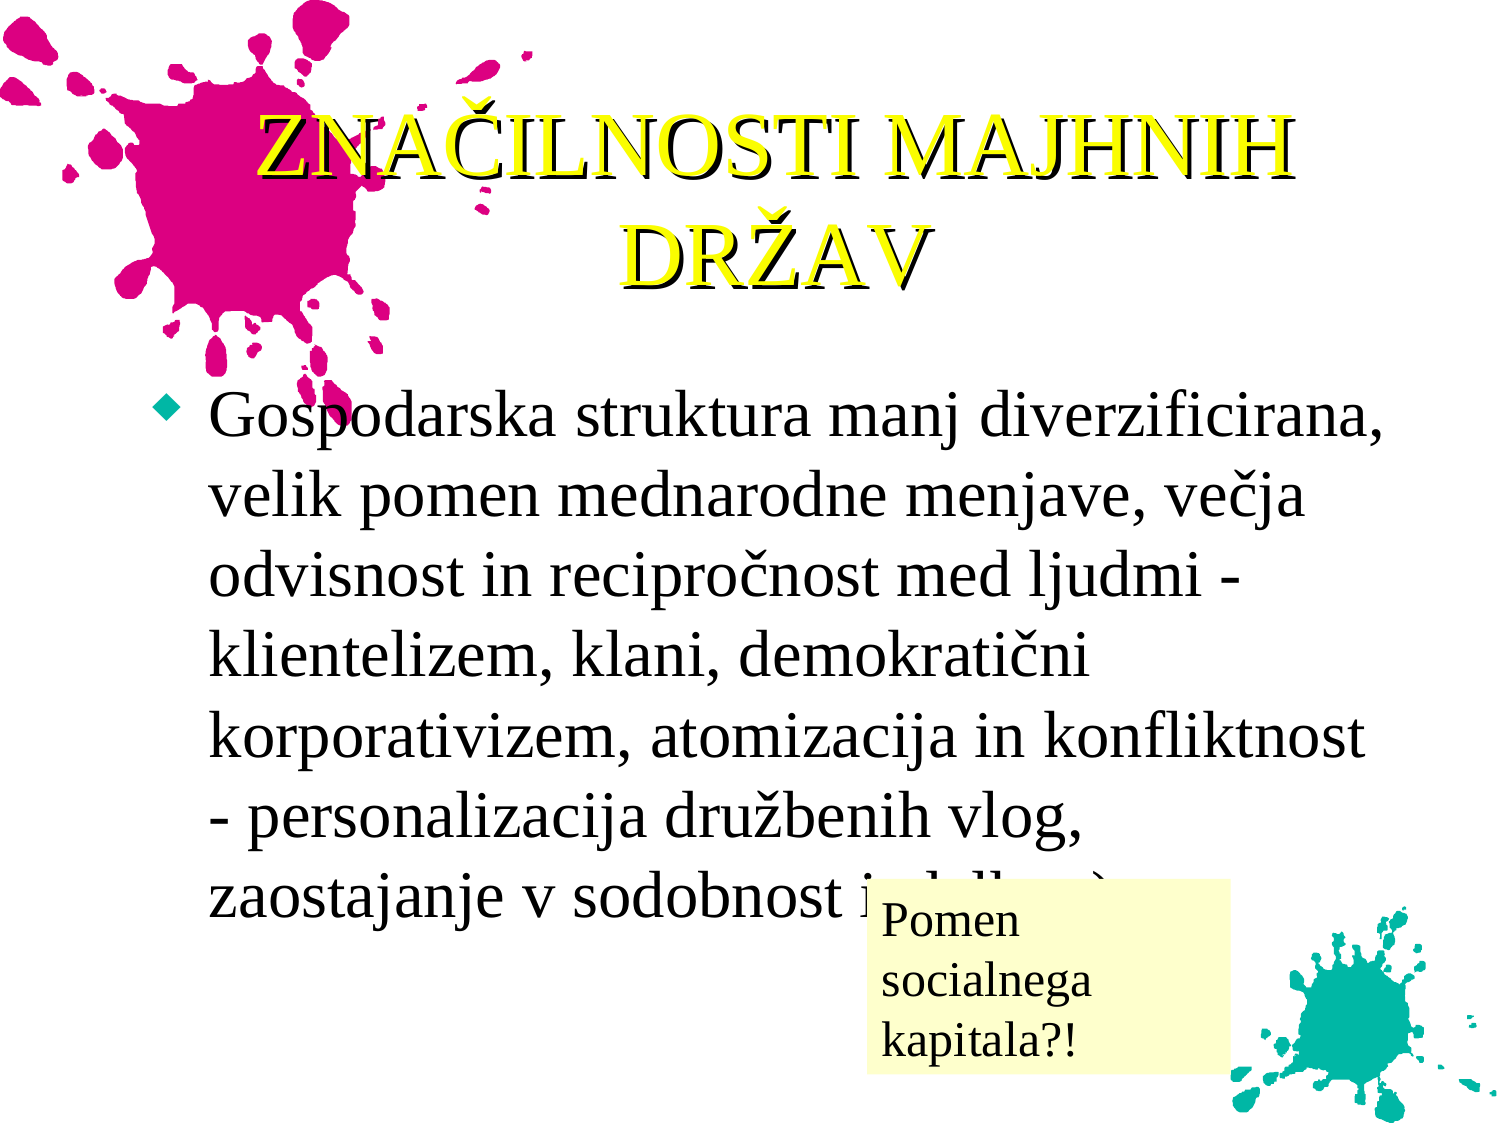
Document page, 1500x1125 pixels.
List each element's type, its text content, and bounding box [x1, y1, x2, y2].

text_box Pomen socialnega kapitala?! [867, 878, 1231, 1075]
title ZNAČILNOSTI MAJHNIH DRŽAV [137, 76, 1413, 312]
list Gospodarska struktura manj diverzificirana, velik pomen mednarodne menjave, večja odvisnost in recipročnost med ljudmi -klientelizem, klani, demokratični korporativizem, atomizacija in konfliktnost - personalizacija družbenih vlog, zaostajanje v sodobnost izdelkov) [137, 362, 1413, 1125]
